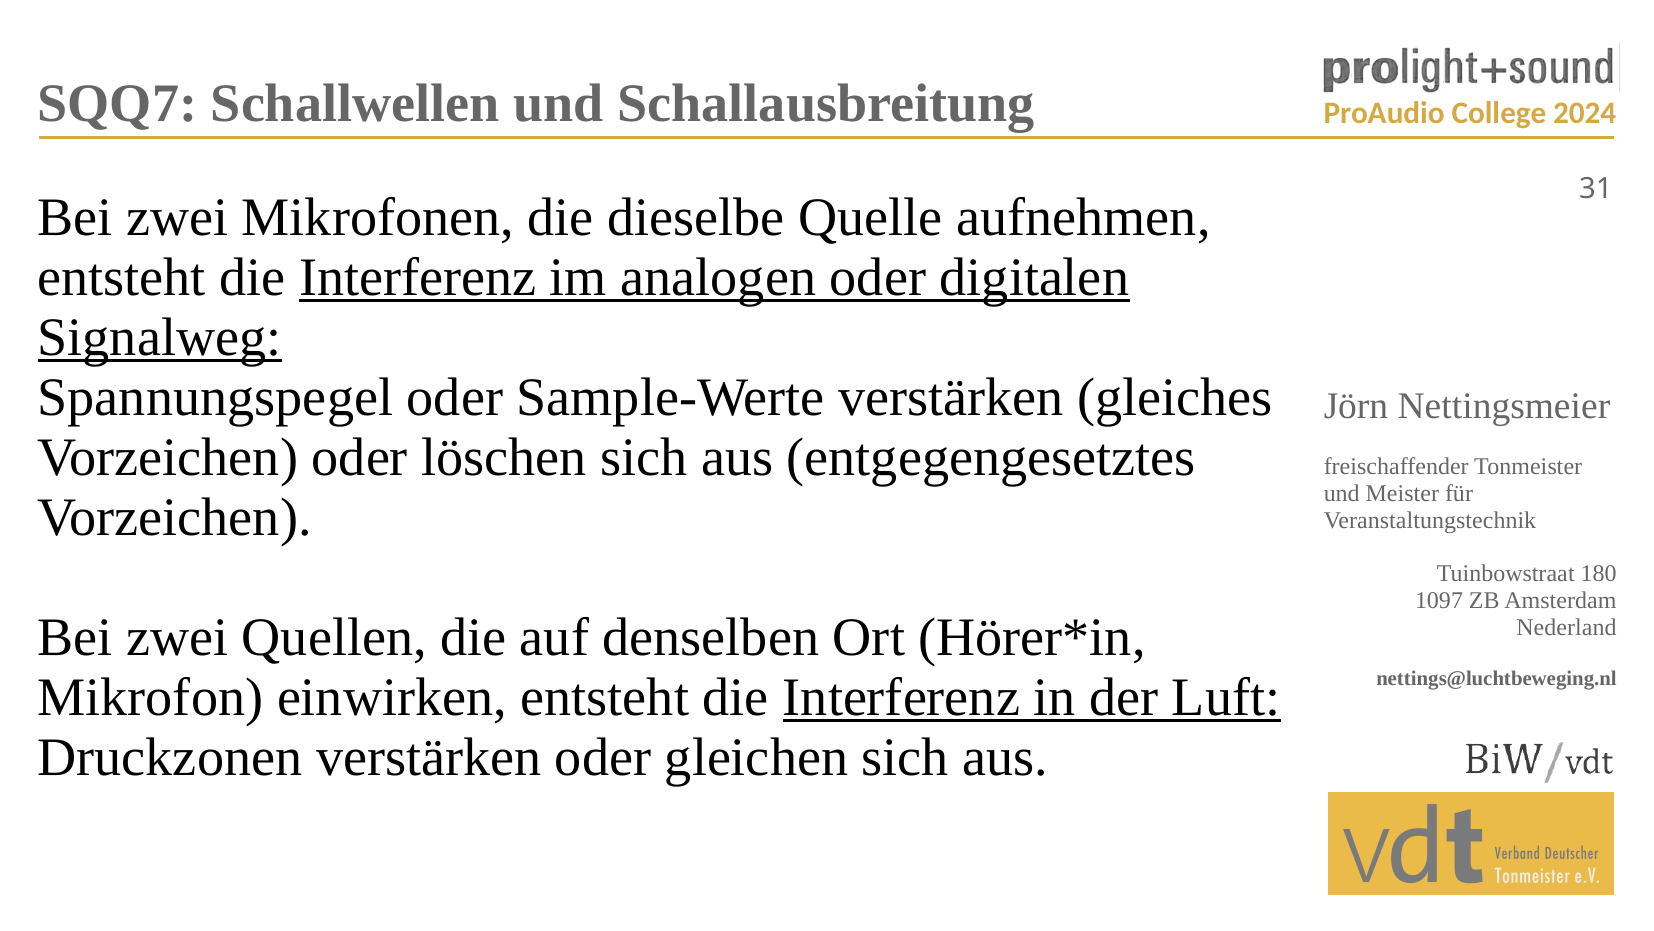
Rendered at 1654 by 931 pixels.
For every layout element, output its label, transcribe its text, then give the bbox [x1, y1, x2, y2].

title SQQ7: Schallwellen und Schallausbreitung [37, 43, 1275, 164]
list Die zweite Quelle kann auch eine Reflexion sein. [1462, 738, 1619, 784]
list Bei zwei Mikrofonen, die dieselbe Quelle aufnehmen, entsteht die Interferenz im analogen oder digitalen Signalweg: Spannungspegel oder Sample-Werte verstärken (gleiches Vorzeichen) oder löschen sich aus (entgegengesetztes Vorzeichen). Bei zwei Quellen, die auf denselben Ort (Hörer*in, Mikrofon) einwirken, entsteht die Interferenz in der Luft: Druckzonen verstärken oder gleichen sich aus. [37, 187, 1313, 913]
picture [1318, 42, 1620, 93]
